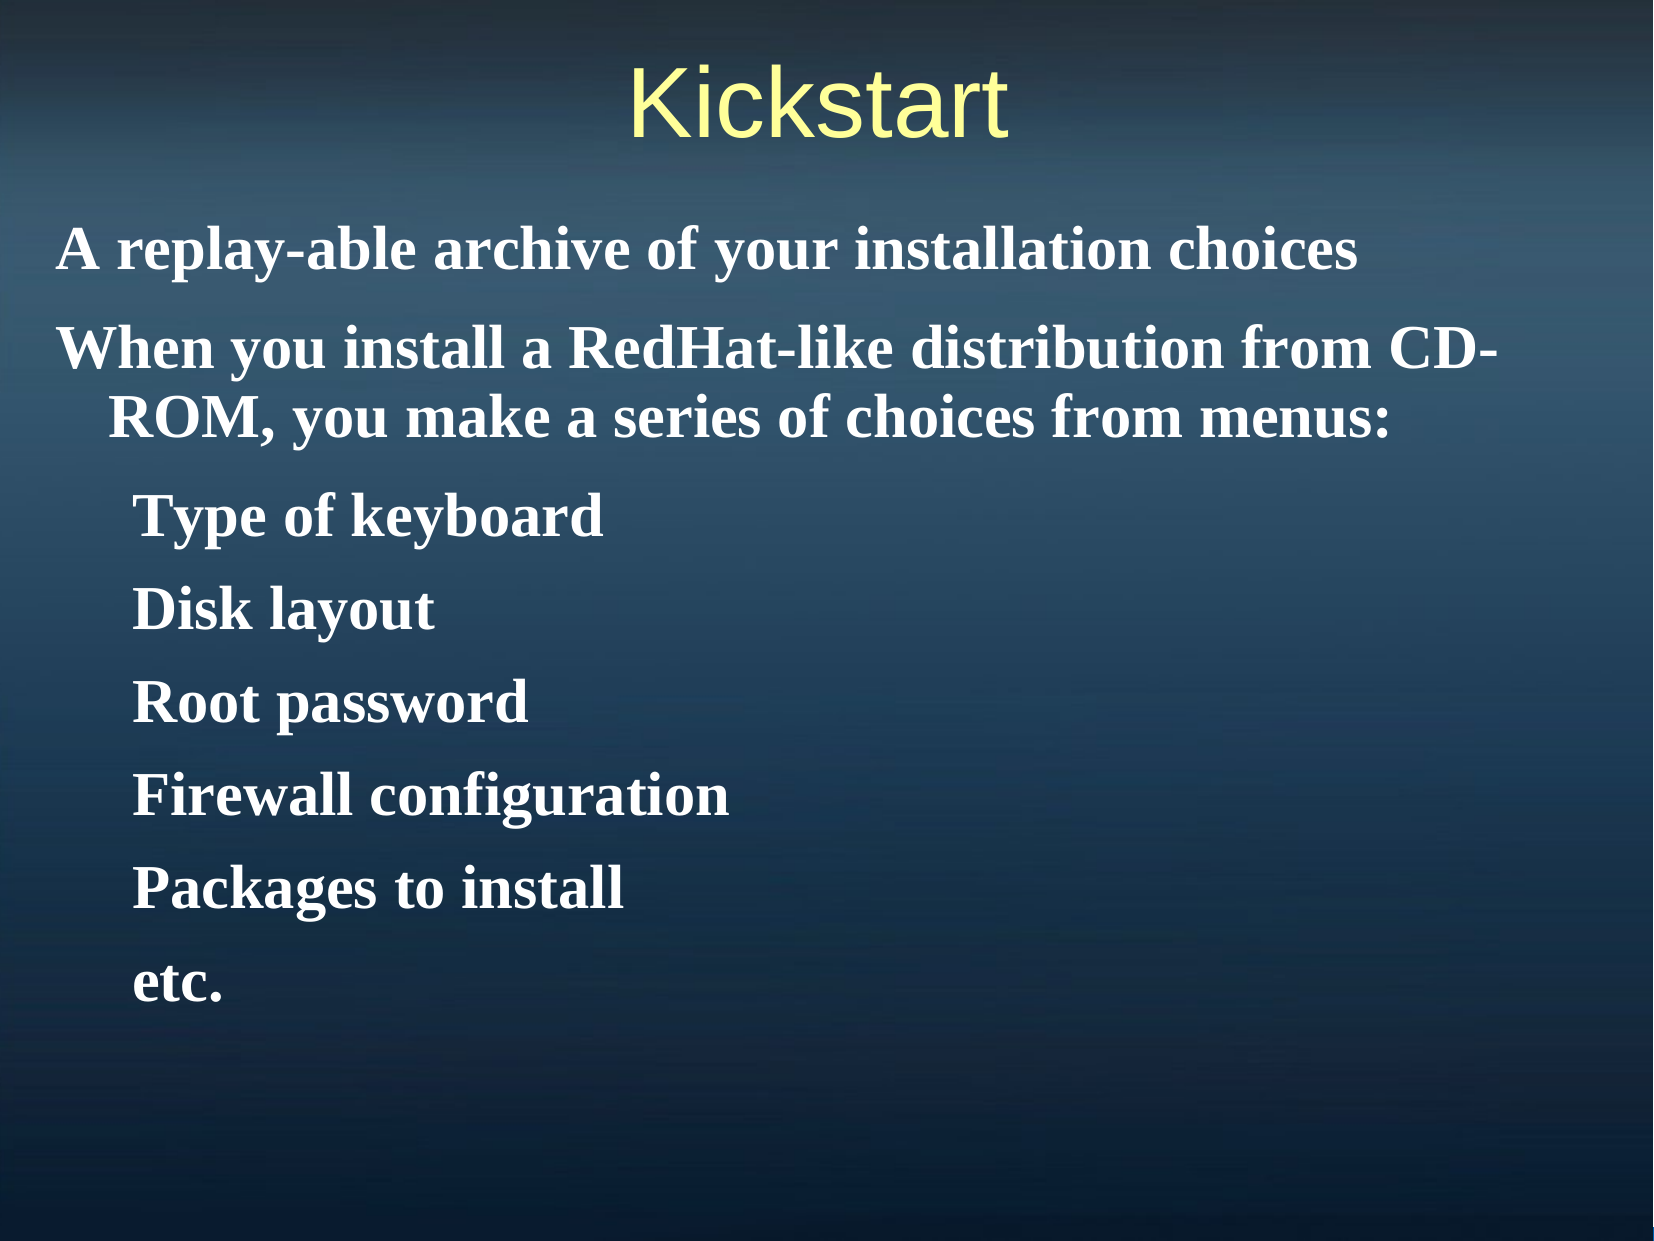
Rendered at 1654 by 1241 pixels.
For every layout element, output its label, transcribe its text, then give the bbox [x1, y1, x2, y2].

title Kickstart [112, 17, 1525, 188]
list A replay-able archive of your installation choices When you install a RedHat-like distribution from CD-ROM, you make a series of choices from menus: Type of keyboard Disk layout Root password Firewall configuration Packages to install etc. [37, 214, 1653, 1238]
picture [0, 0, 1653, 1241]
